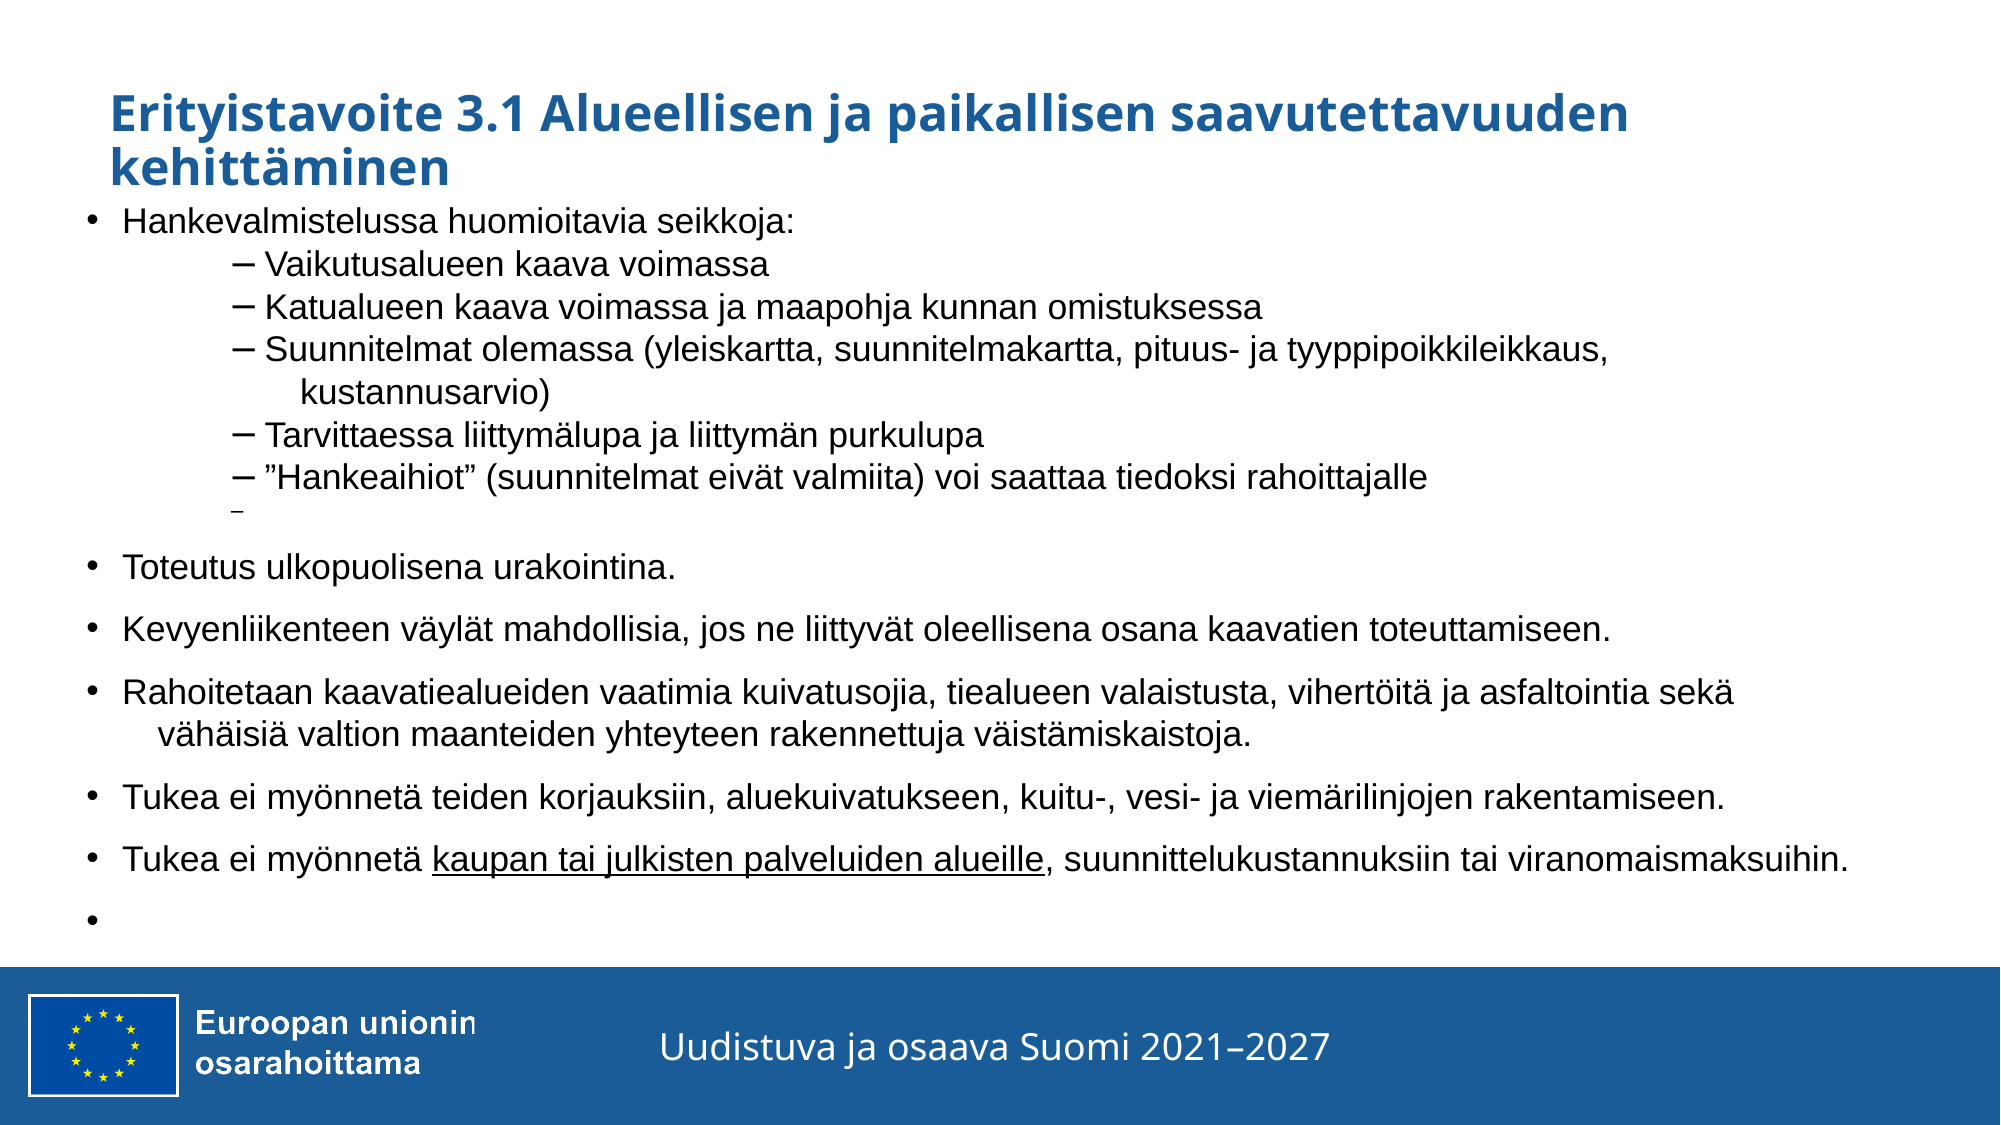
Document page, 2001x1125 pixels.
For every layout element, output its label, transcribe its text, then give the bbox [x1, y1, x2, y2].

list Hankevalmistelussa huomioitavia seikkoja: Vaikutusalueen kaava voimassa Katualueen kaava voimassa ja maapohja kunnan omistuksessa Suunnitelmat olemassa (yleiskartta, suunnitelmakartta, pituus- ja tyyppipoikkileikkaus, kustannusarvio) Tarvittaessa liittymälupa ja liittymän purkulupa ”Hankeaihiot” (suunnitelmat eivät valmiita) voi saattaa tiedoksi rahoittajalle Toteutus ulkopuolisena urakointina. Kevyenliikenteen väylät mahdollisia, jos ne liittyvät oleellisena osana kaavatien toteuttamiseen. Rahoitetaan kaavatiealueiden vaatimia kuivatusojia, tiealueen valaistusta, vihertöitä ja asfaltointia sekä vähäisiä valtion maanteiden yhteyteen rakennettuja väistämiskaistoja. Tukea ei myönnetä teiden korjauksiin, aluekuivatukseen, kuitu-, vesi- ja viemärilinjojen rakentamiseen. Tukea ei myönnetä kaupan tai julkisten palveluiden alueille, suunnittelukustannuksiin tai viranomaismaksuihin. [86, 135, 1855, 922]
title Erityistavoite 3.1 Alueellisen ja paikallisen saavutettavuuden kehittäminen [109, 54, 1874, 197]
